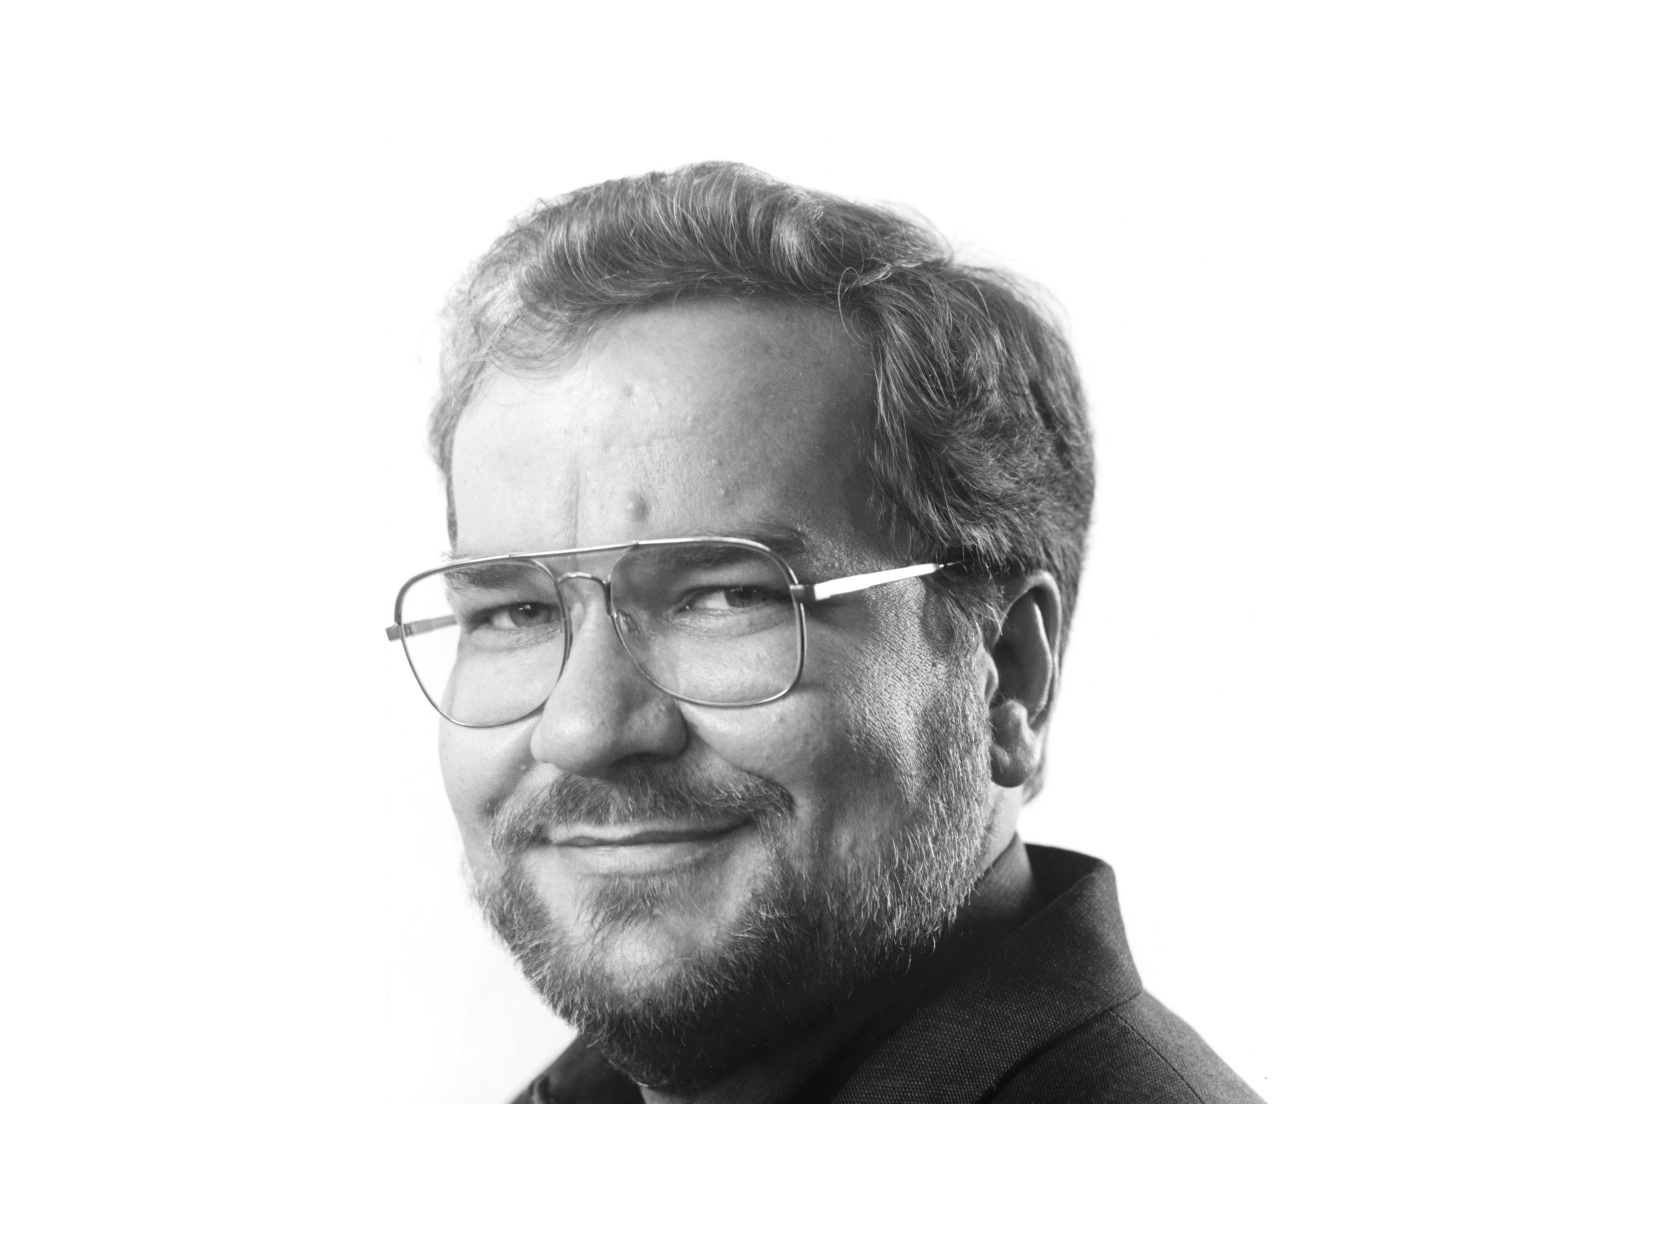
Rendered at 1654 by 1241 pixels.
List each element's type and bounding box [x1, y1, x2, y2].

picture [384, 136, 1272, 1104]
